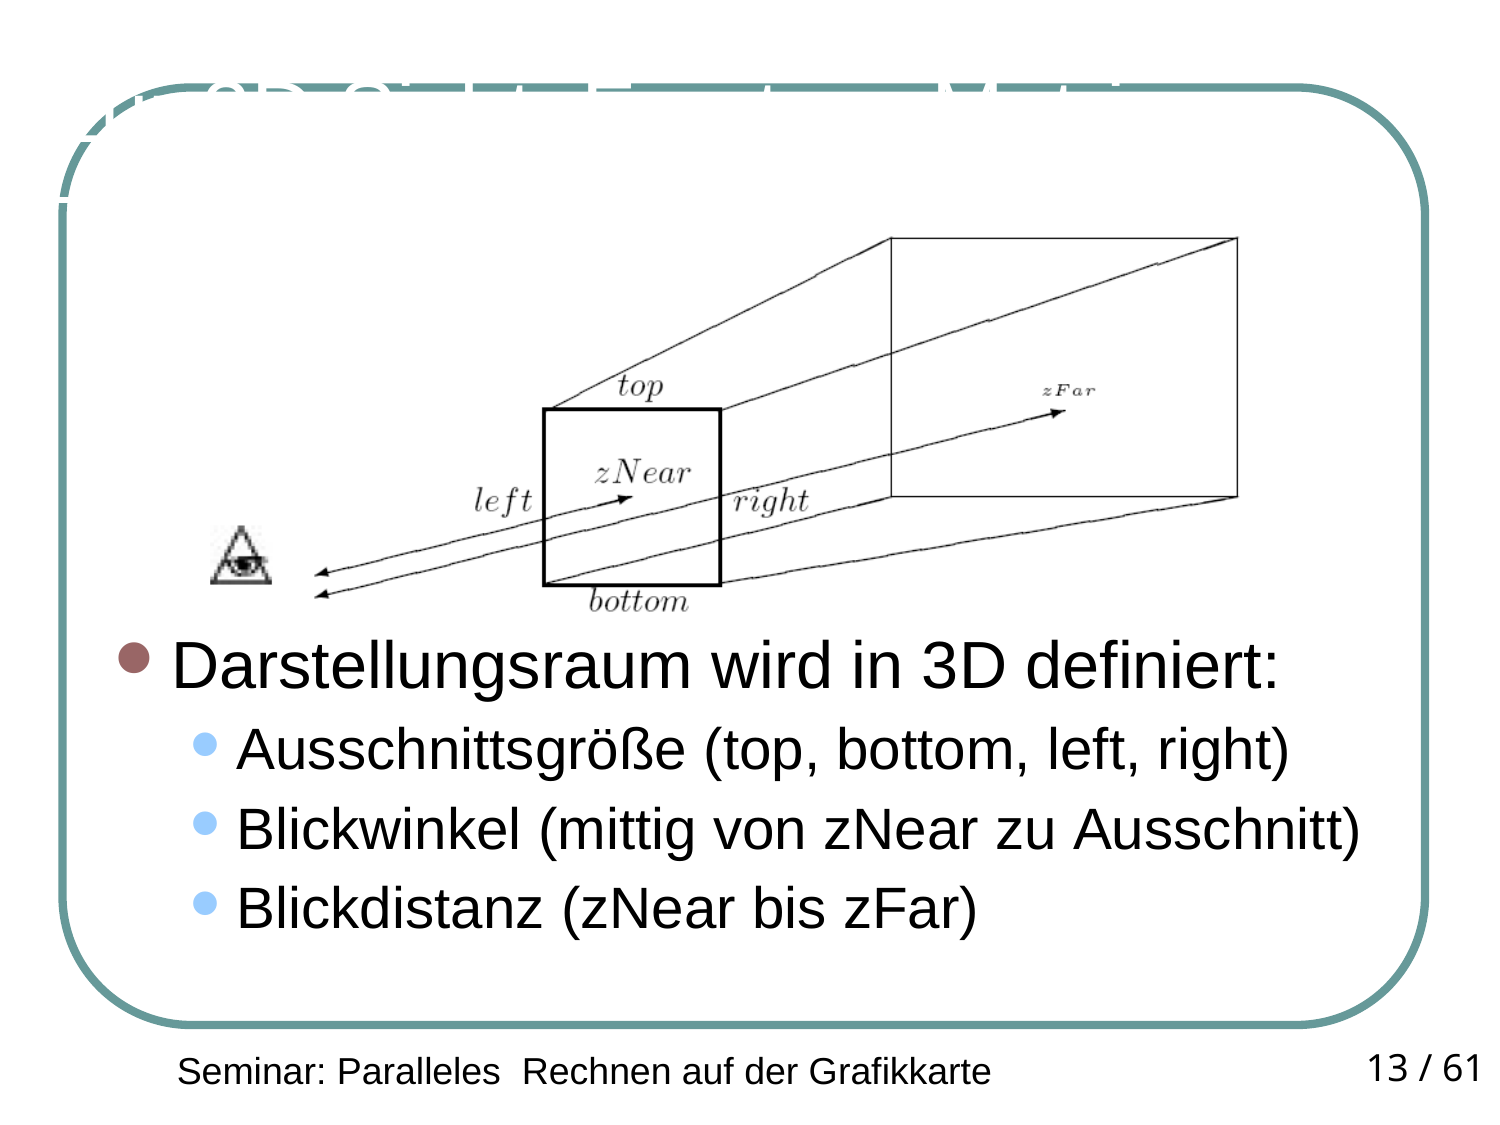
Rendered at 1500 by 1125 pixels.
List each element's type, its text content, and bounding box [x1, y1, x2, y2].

title Zur 3D Sicht: Frustum-Matrix [31, 0, 1347, 233]
list Darstellungsraum wird in 3D definiert: Ausschnittsgröße (top, bottom, left, right) Blickwinkel (mittig von zNear zu Ausschnitt) Blickdistanz (zNear bis zFar) [99, 620, 1401, 989]
picture [200, 234, 1241, 620]
